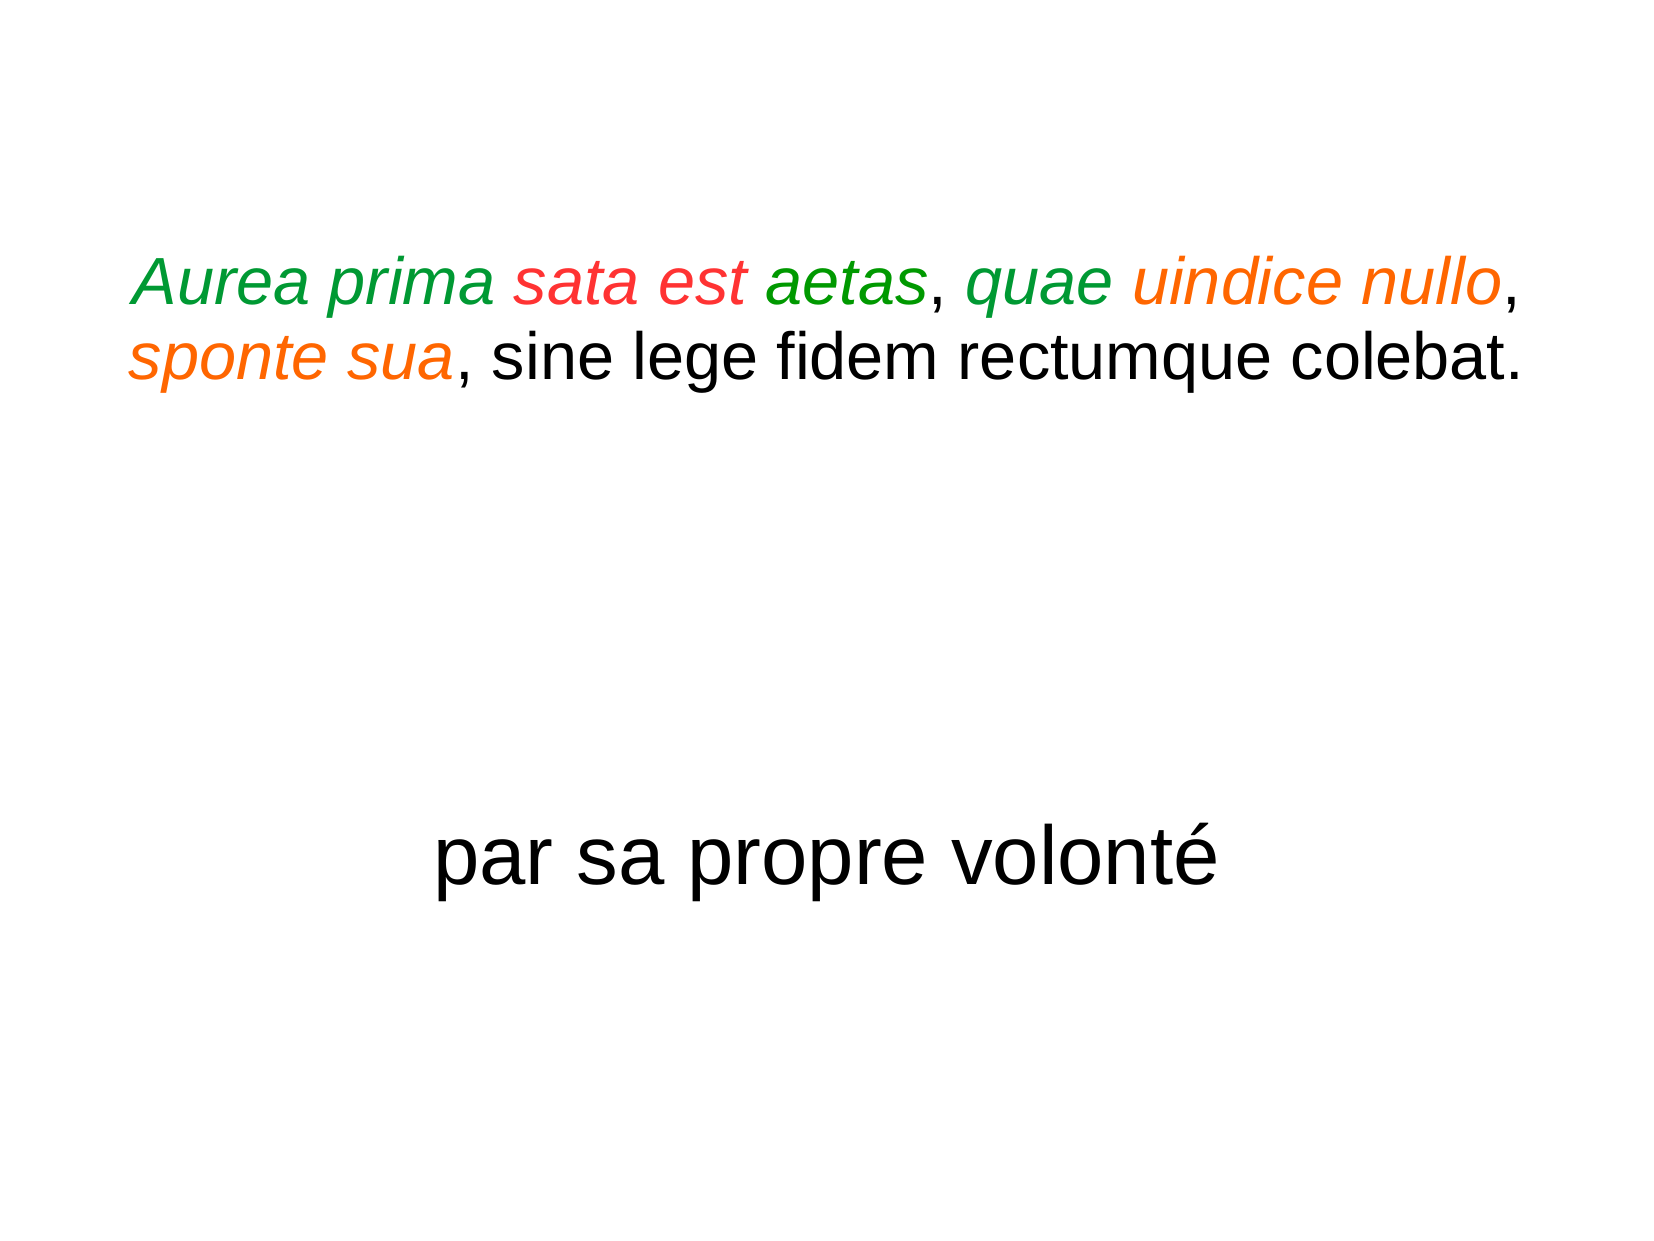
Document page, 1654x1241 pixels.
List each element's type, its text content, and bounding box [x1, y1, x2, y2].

subtitle par sa propre volonté [82, 602, 1571, 1109]
title Aurea prima sata est aetas, quae uindice nullo, sponte sua, sine lege fidem rectumque colebat. [47, 35, 1607, 603]
